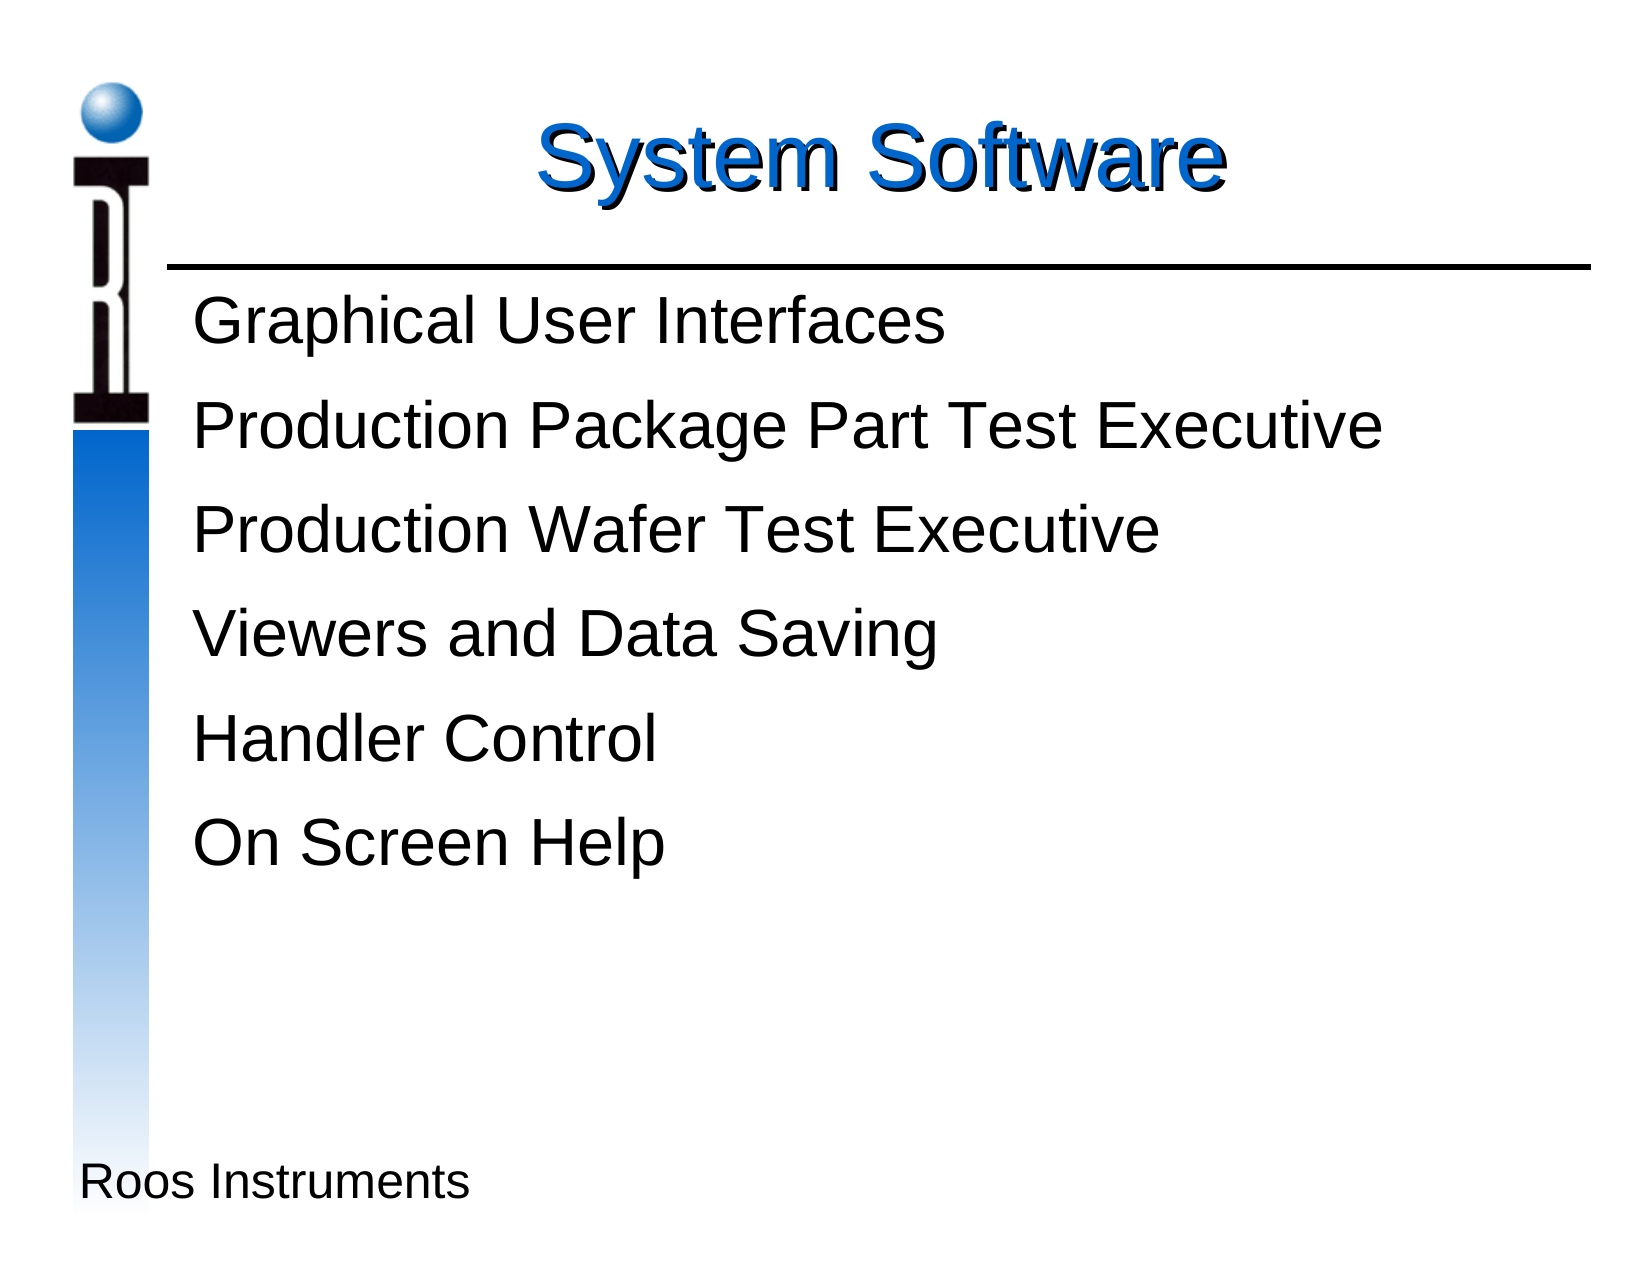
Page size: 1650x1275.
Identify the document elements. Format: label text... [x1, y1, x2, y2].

picture [69, 78, 154, 430]
list Graphical User Interfaces Production Package Part Test Executive Production Wafer Test Executive Viewers and Data Saving Handler Control On Screen Help [174, 283, 1591, 1079]
title System Software [171, 66, 1591, 245]
